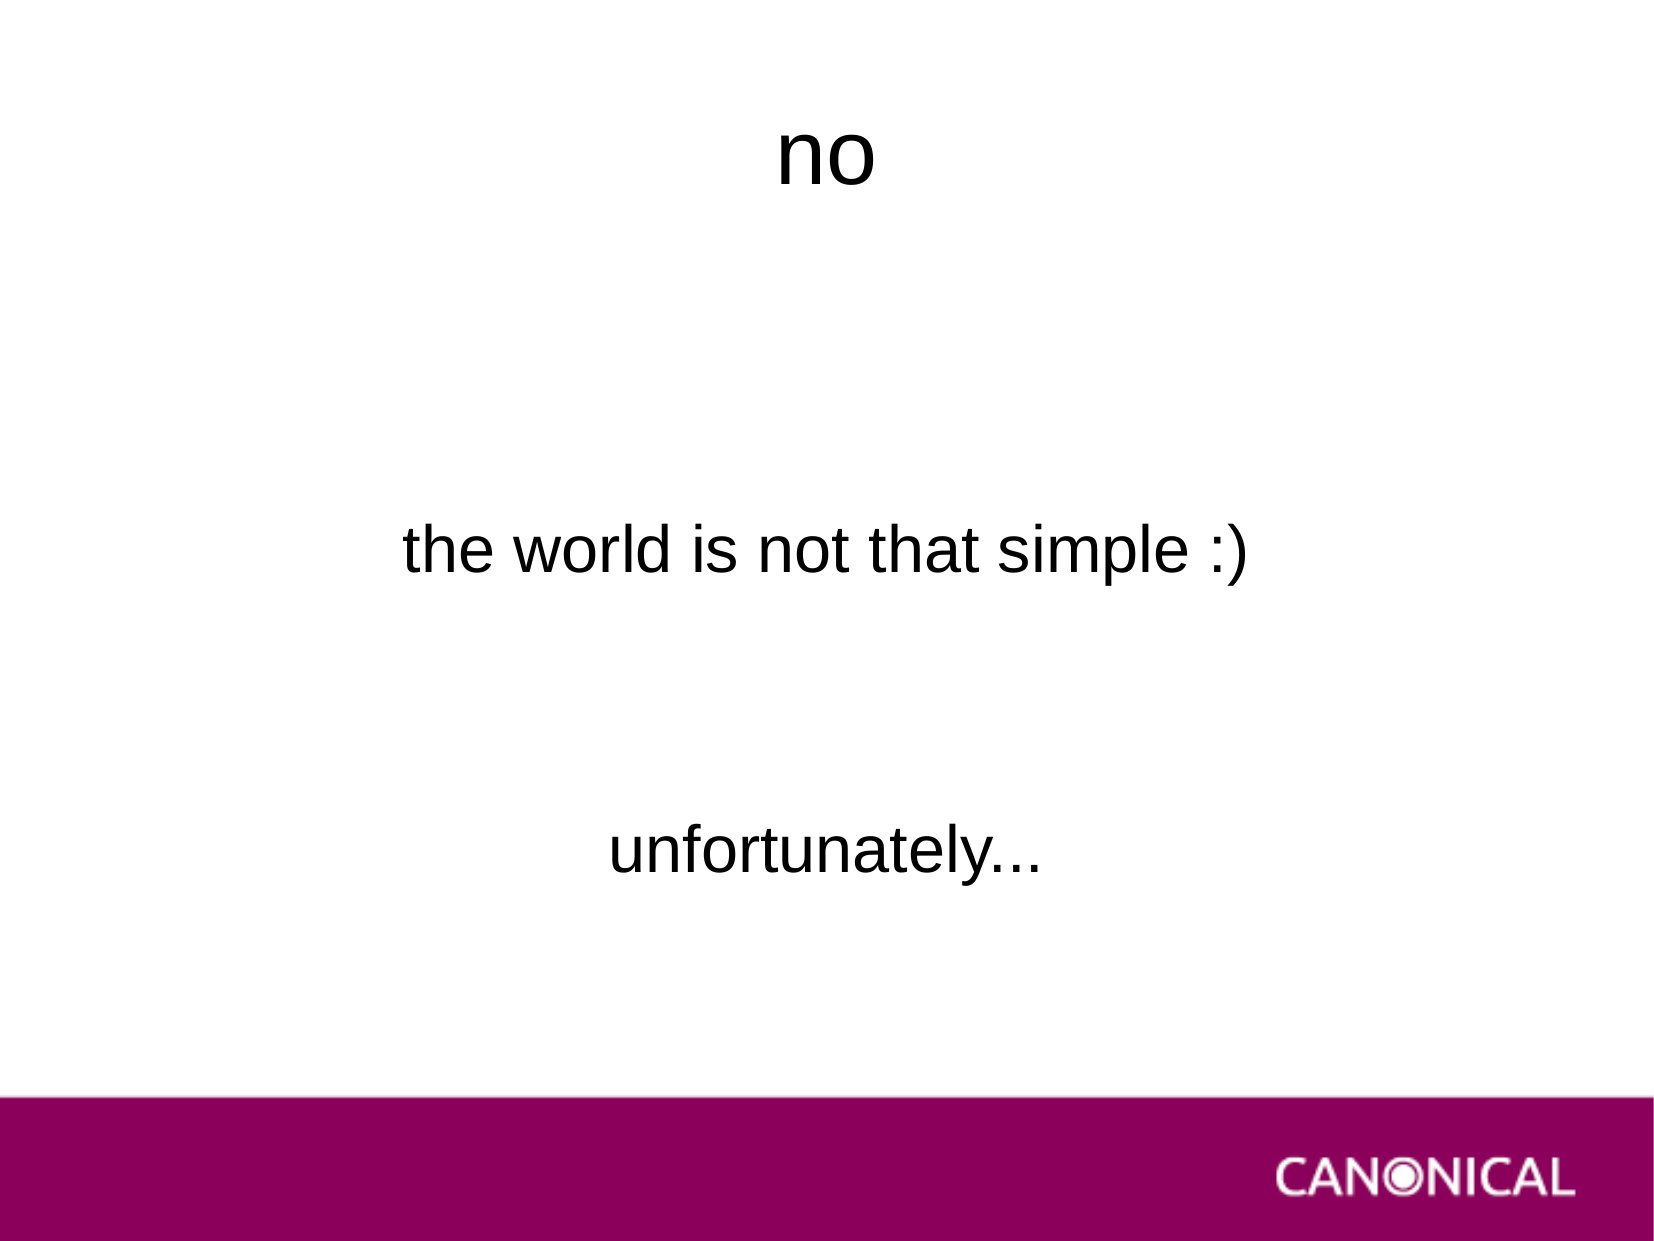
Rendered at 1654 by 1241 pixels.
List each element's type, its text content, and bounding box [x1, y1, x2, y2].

title no [82, 56, 1571, 250]
picture [0, 0, 1654, 1241]
subtitle the world is not that simple :) unfortunately... [82, 297, 1571, 1102]
